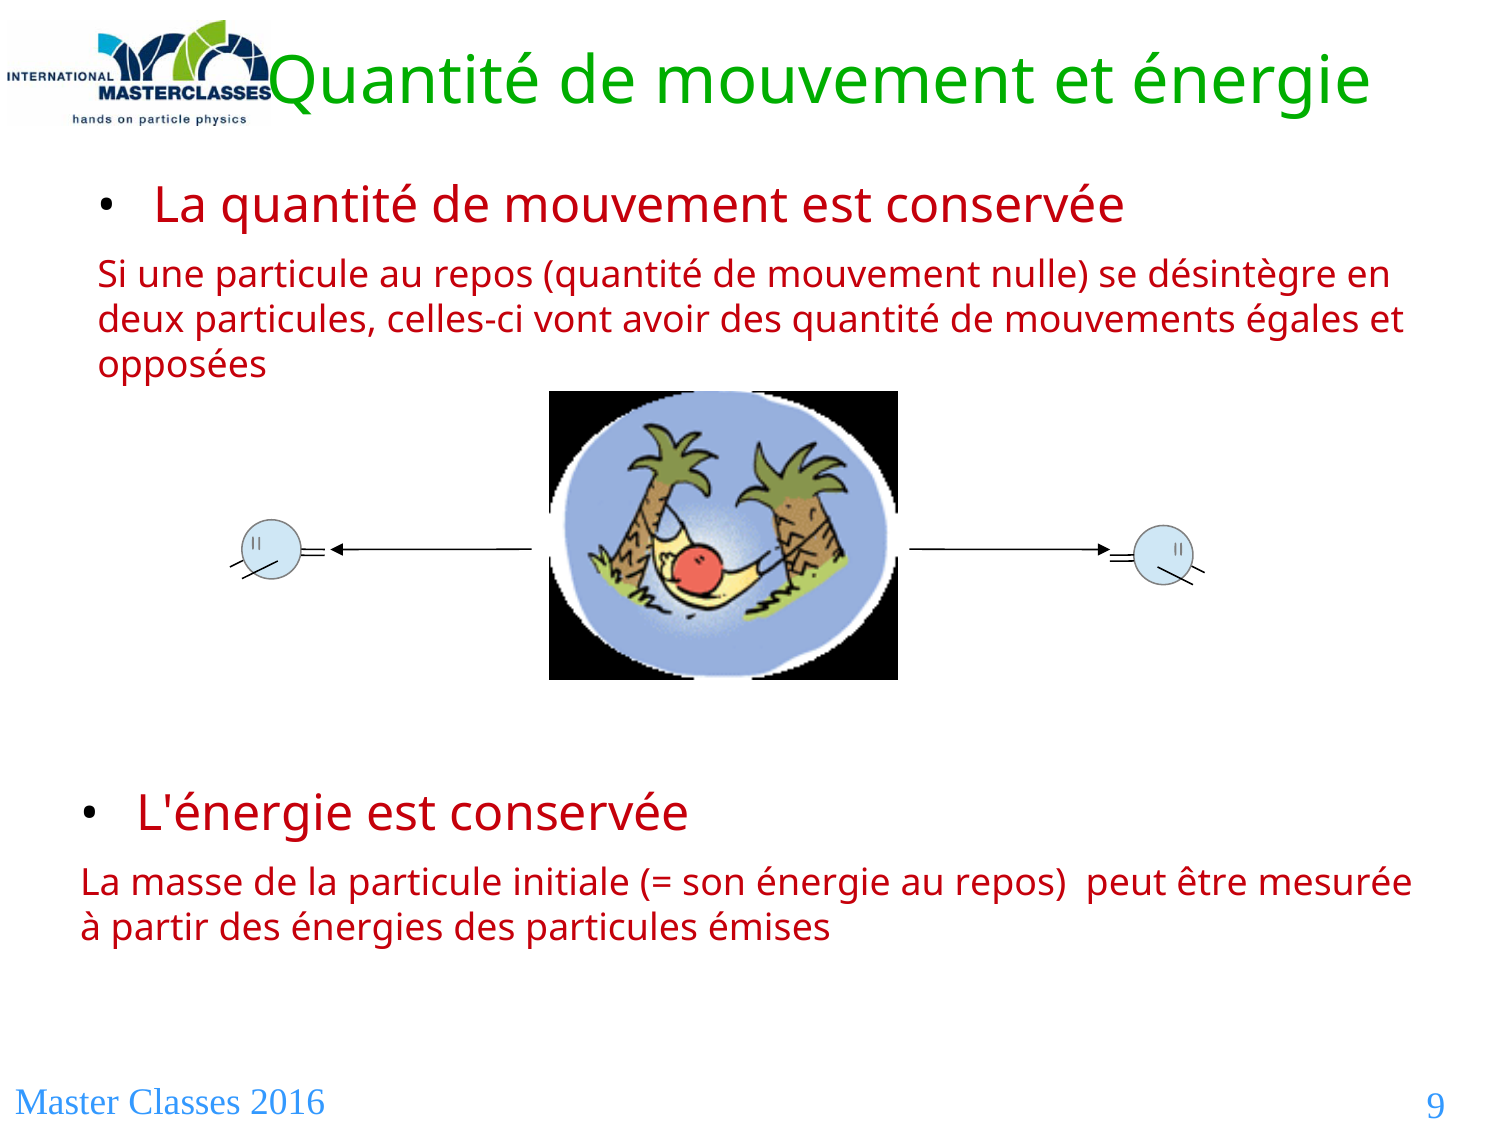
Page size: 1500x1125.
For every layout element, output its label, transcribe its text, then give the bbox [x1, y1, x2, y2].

picture [2, 10, 280, 130]
text_box L'énergie est conservée La masse de la particule initiale (= son énergie au repos) peut être mesurée à partir des énergies des particules émises [65, 779, 1453, 1052]
picture [549, 391, 898, 680]
text_box [1133, 525, 1193, 585]
title Quantité de mouvement et énergie [193, 12, 1447, 142]
text_box [241, 519, 301, 579]
list La quantité de mouvement est conservée Si une particule au repos (quantité de mouvement nulle) se désintègre en deux particules, celles-ci vont avoir des quantité de mouvements égales et opposées [82, 171, 1471, 662]
